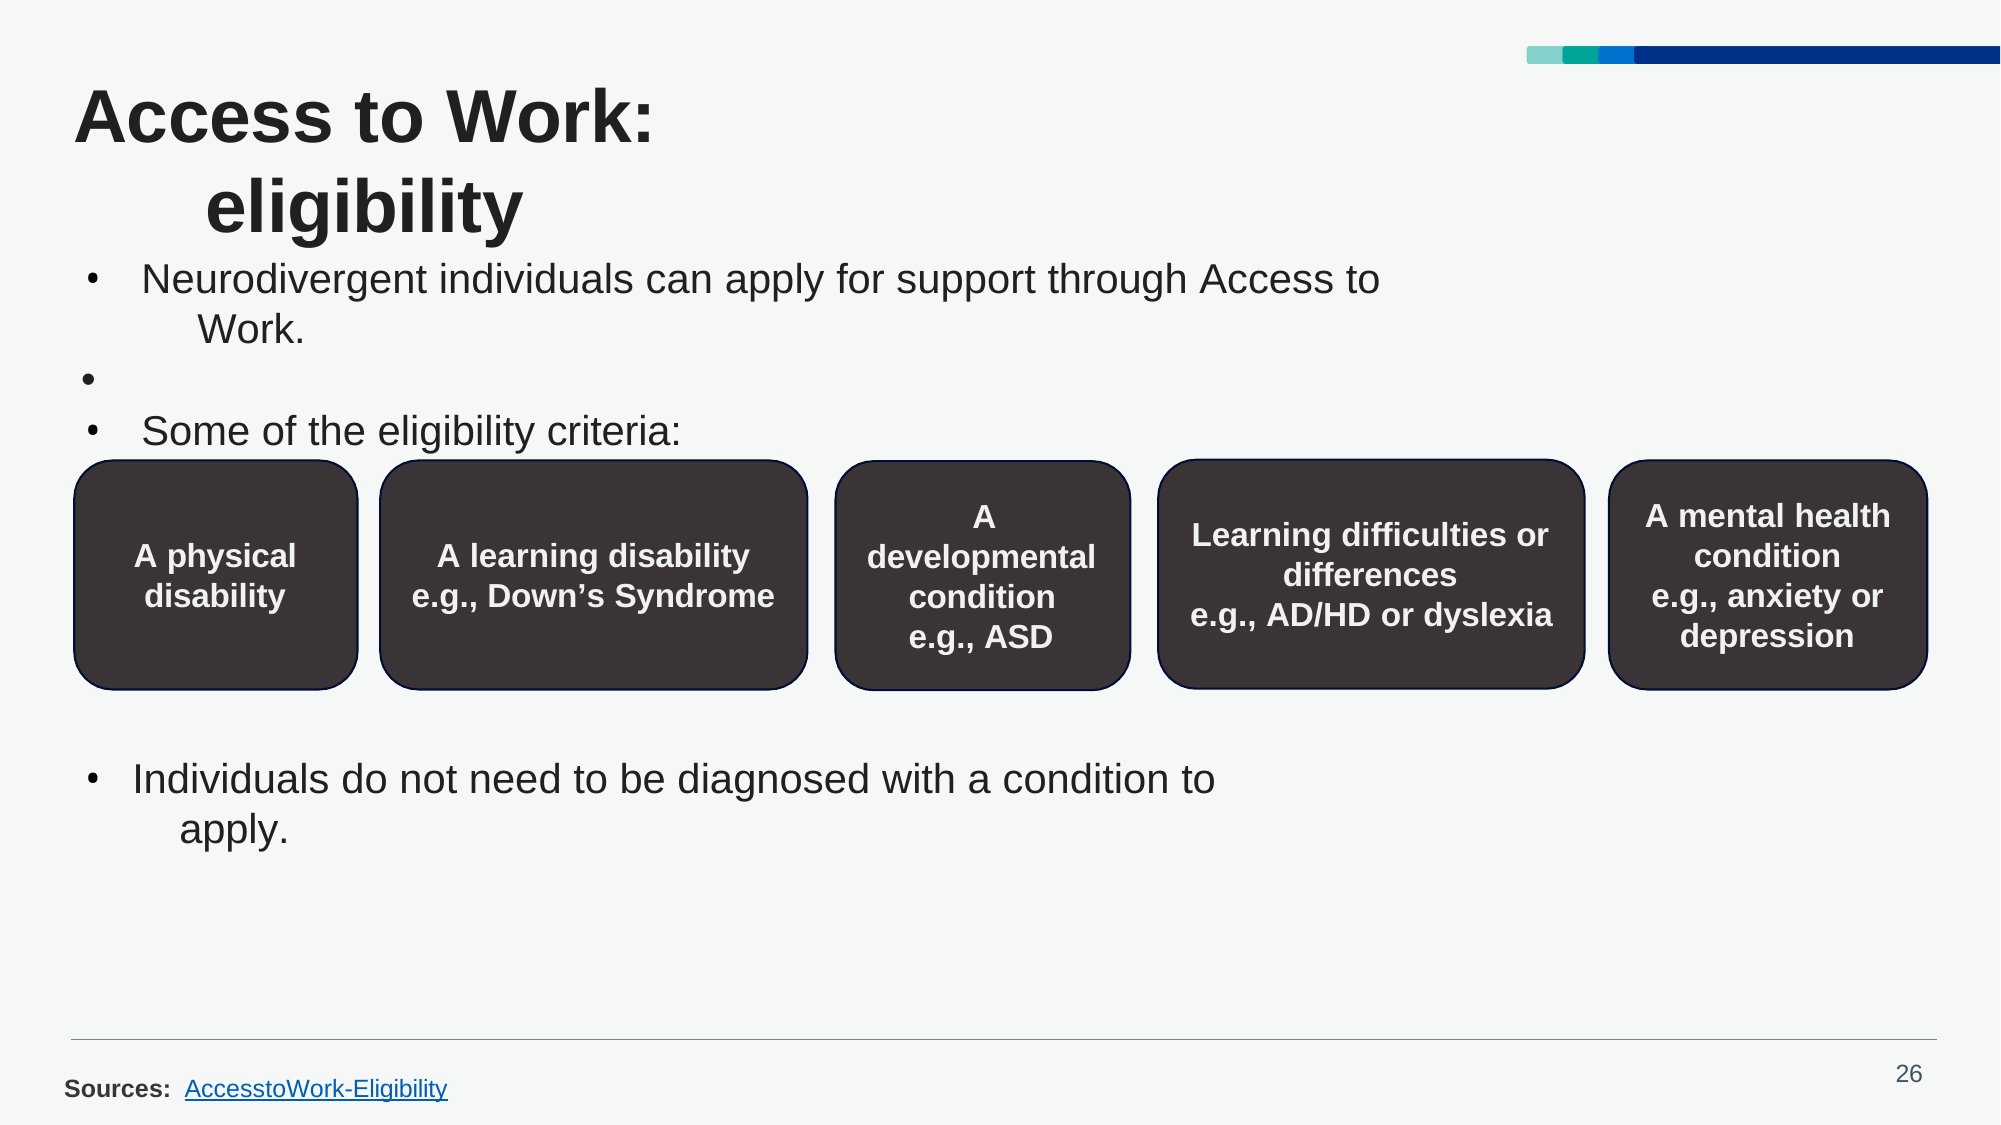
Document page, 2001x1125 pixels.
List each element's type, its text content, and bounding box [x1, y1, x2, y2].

text_box [1889, 1057, 1932, 1091]
title Access to Work: eligibility [71, 65, 986, 161]
text_box [1160, 461, 1583, 687]
text_box [76, 462, 356, 688]
text_box A learning disability e.g., Down’s Syndrome [409, 532, 779, 617]
text_box Sources: Access to Work - Eligibility [62, 1073, 481, 1106]
text_box A physical disability [131, 532, 301, 617]
text_box A mental health condition e.g., anxiety or depression [1643, 492, 1895, 657]
text_box Neurodivergent individuals can apply for support through Access to Work. Some of the eligibility criteria: [81, 249, 1495, 404]
text_box Individuals do not need to be diagnosed with a condition to apply. [81, 749, 1333, 805]
text_box [1611, 462, 1926, 688]
text_box A developmental condition e.g., ASD [864, 493, 1102, 658]
text_box Learning difficulties or differences e.g., AD/HD or dyslexia [1188, 511, 1556, 636]
text_box [837, 463, 1129, 689]
text_box [382, 462, 806, 688]
